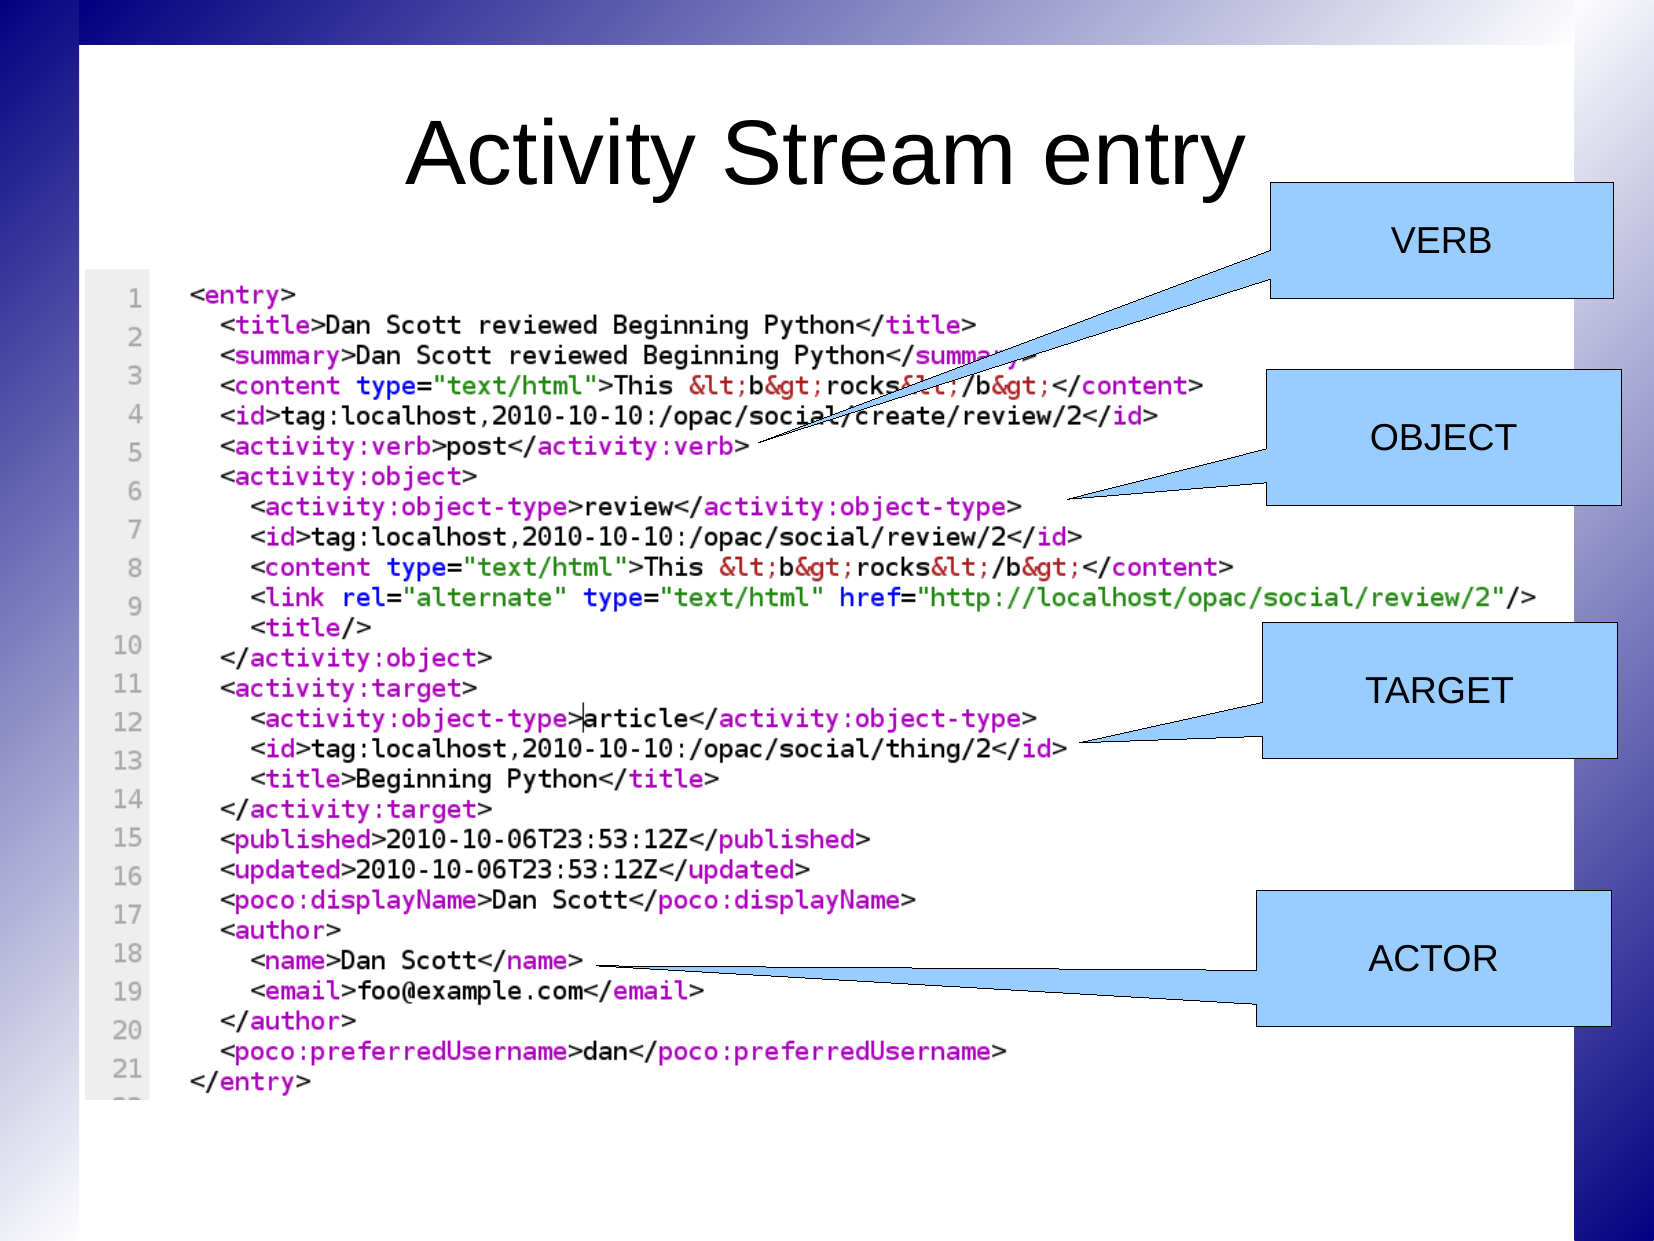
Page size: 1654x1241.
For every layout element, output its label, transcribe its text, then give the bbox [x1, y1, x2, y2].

text_box TARGET [1079, 622, 1618, 759]
text_box OBJECT [1067, 369, 1622, 506]
text_box VERB [758, 182, 1614, 443]
picture [85, 268, 1548, 1100]
title Activity Stream entry [82, 56, 1571, 250]
text_box ACTOR [596, 890, 1612, 1027]
